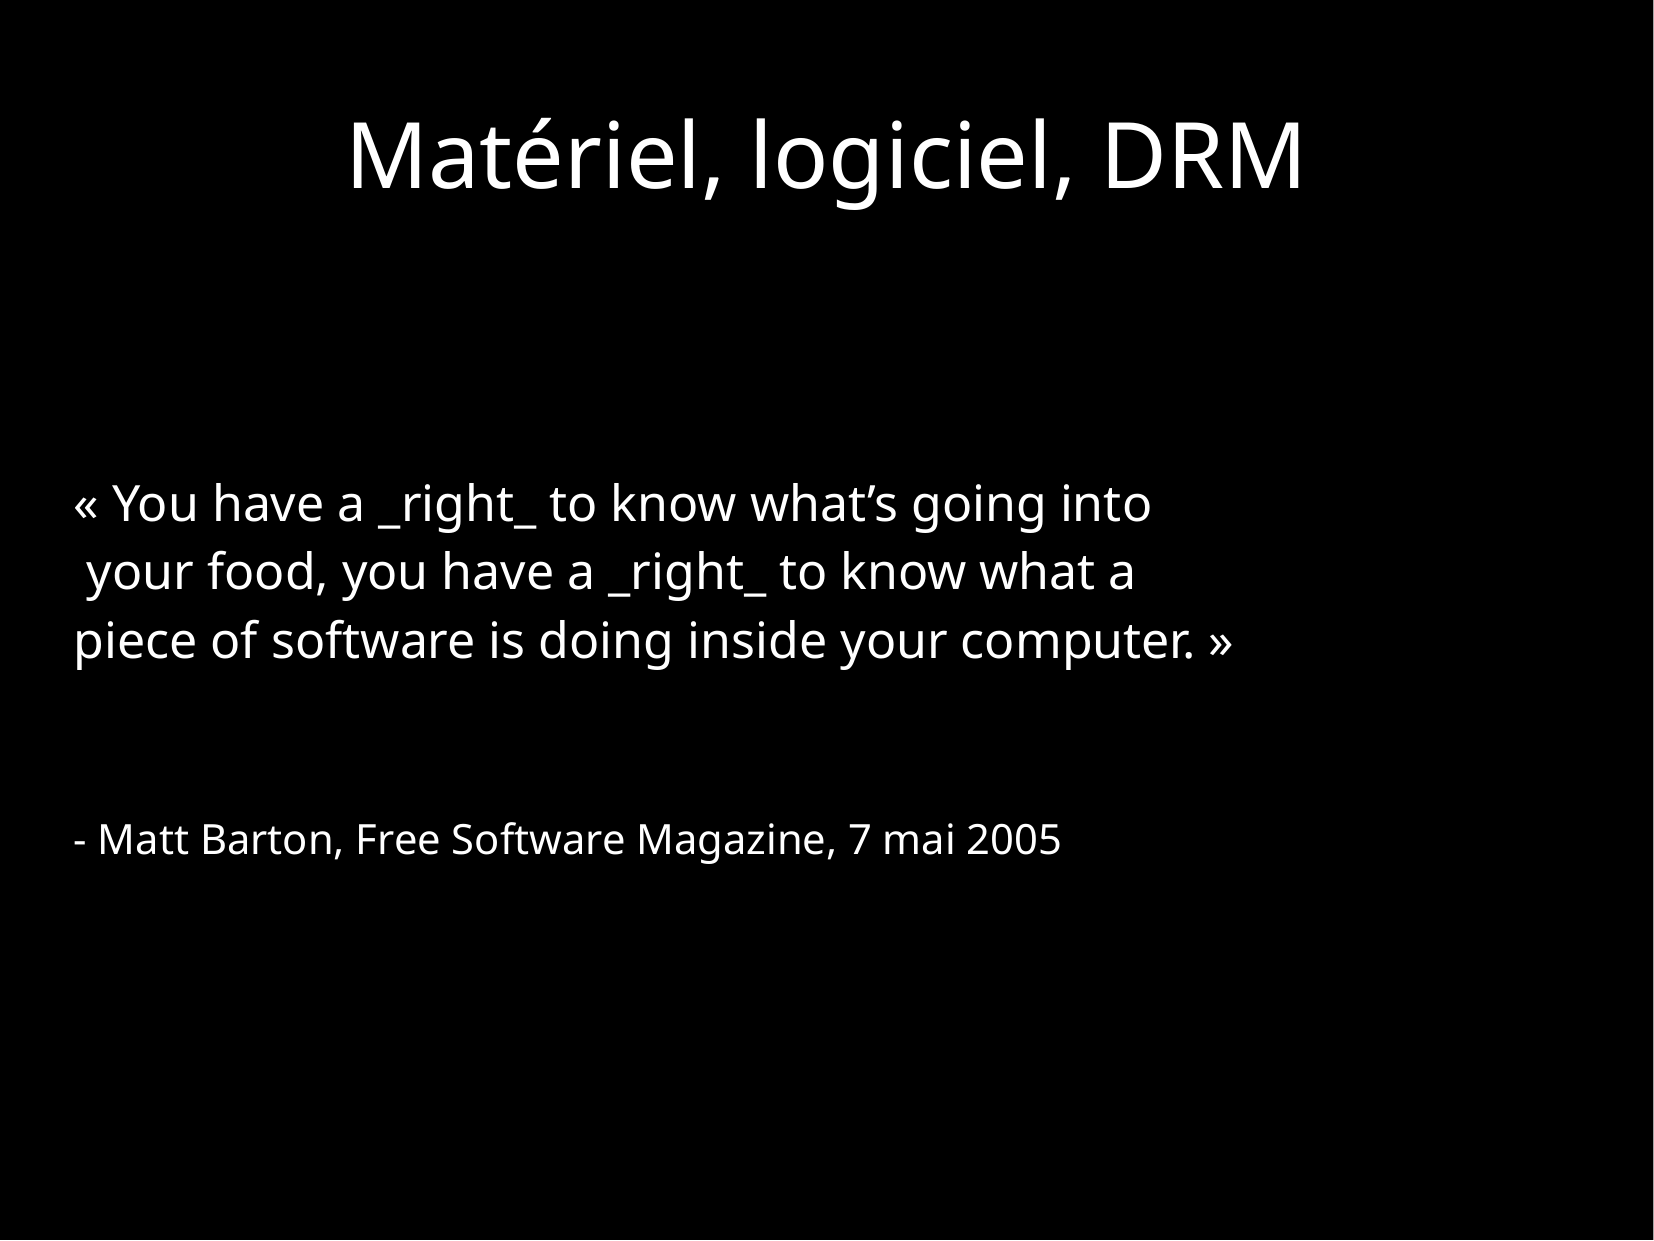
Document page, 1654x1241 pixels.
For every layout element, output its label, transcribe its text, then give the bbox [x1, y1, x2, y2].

text_box « You have a _right_ to know what’s going into your food, you have a _right_ to know what a piece of software is doing inside your computer. » - Matt Barton, Free Software Magazine, 7 mai 2005 [59, 460, 1595, 816]
title Matériel, logiciel, DRM [82, 49, 1571, 257]
